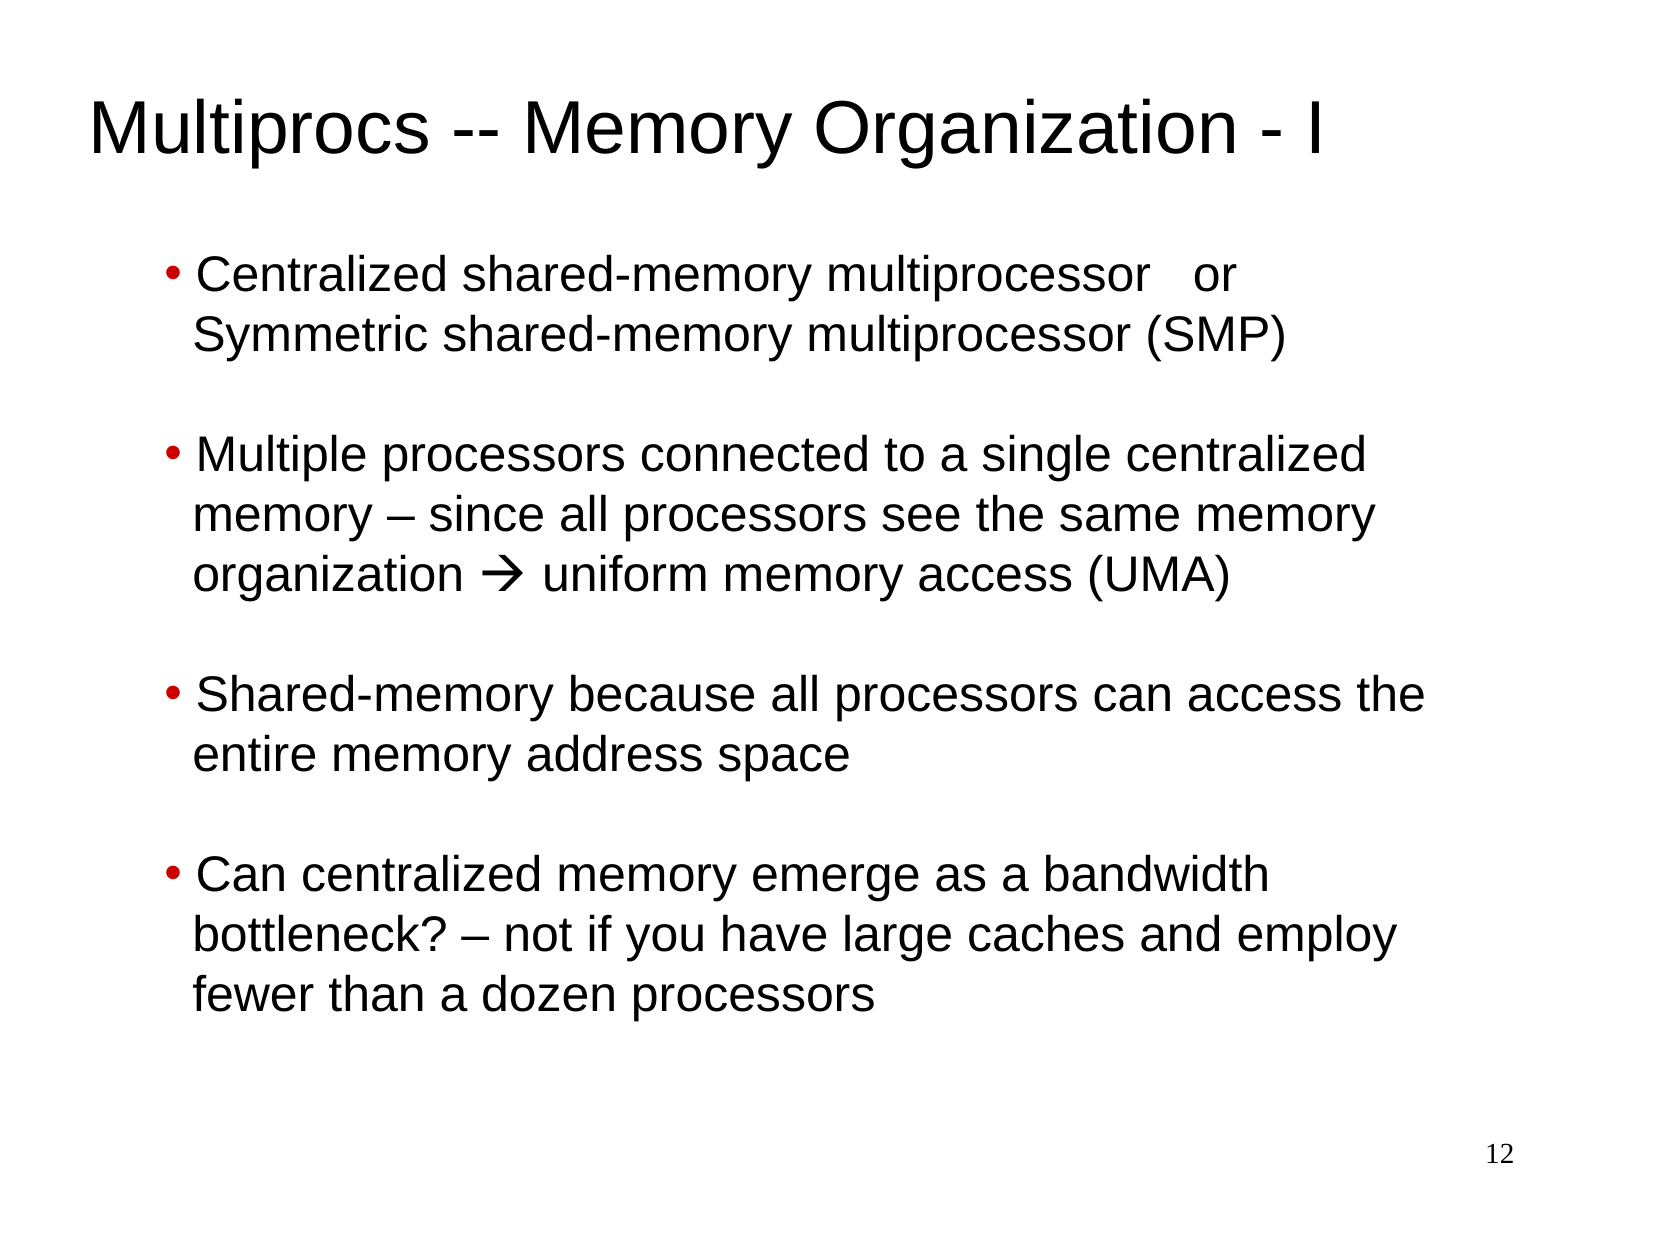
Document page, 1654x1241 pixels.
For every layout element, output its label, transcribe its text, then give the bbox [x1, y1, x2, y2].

text_box Multiprocs -- Memory Organization - I [73, 71, 1342, 177]
text_box <number> [1184, 1129, 1530, 1213]
text_box Centralized shared-memory multiprocessor or Symmetric shared-memory multiprocessor (SMP) Multiple processors connected to a single centralized memory – since all processors see the same memory organization  uniform memory access (UMA) Shared-memory because all processors can access the entire memory address space Can centralized memory emerge as a bandwidth bottleneck? – not if you have large caches and employ fewer than a dozen processors [149, 234, 1442, 1030]
